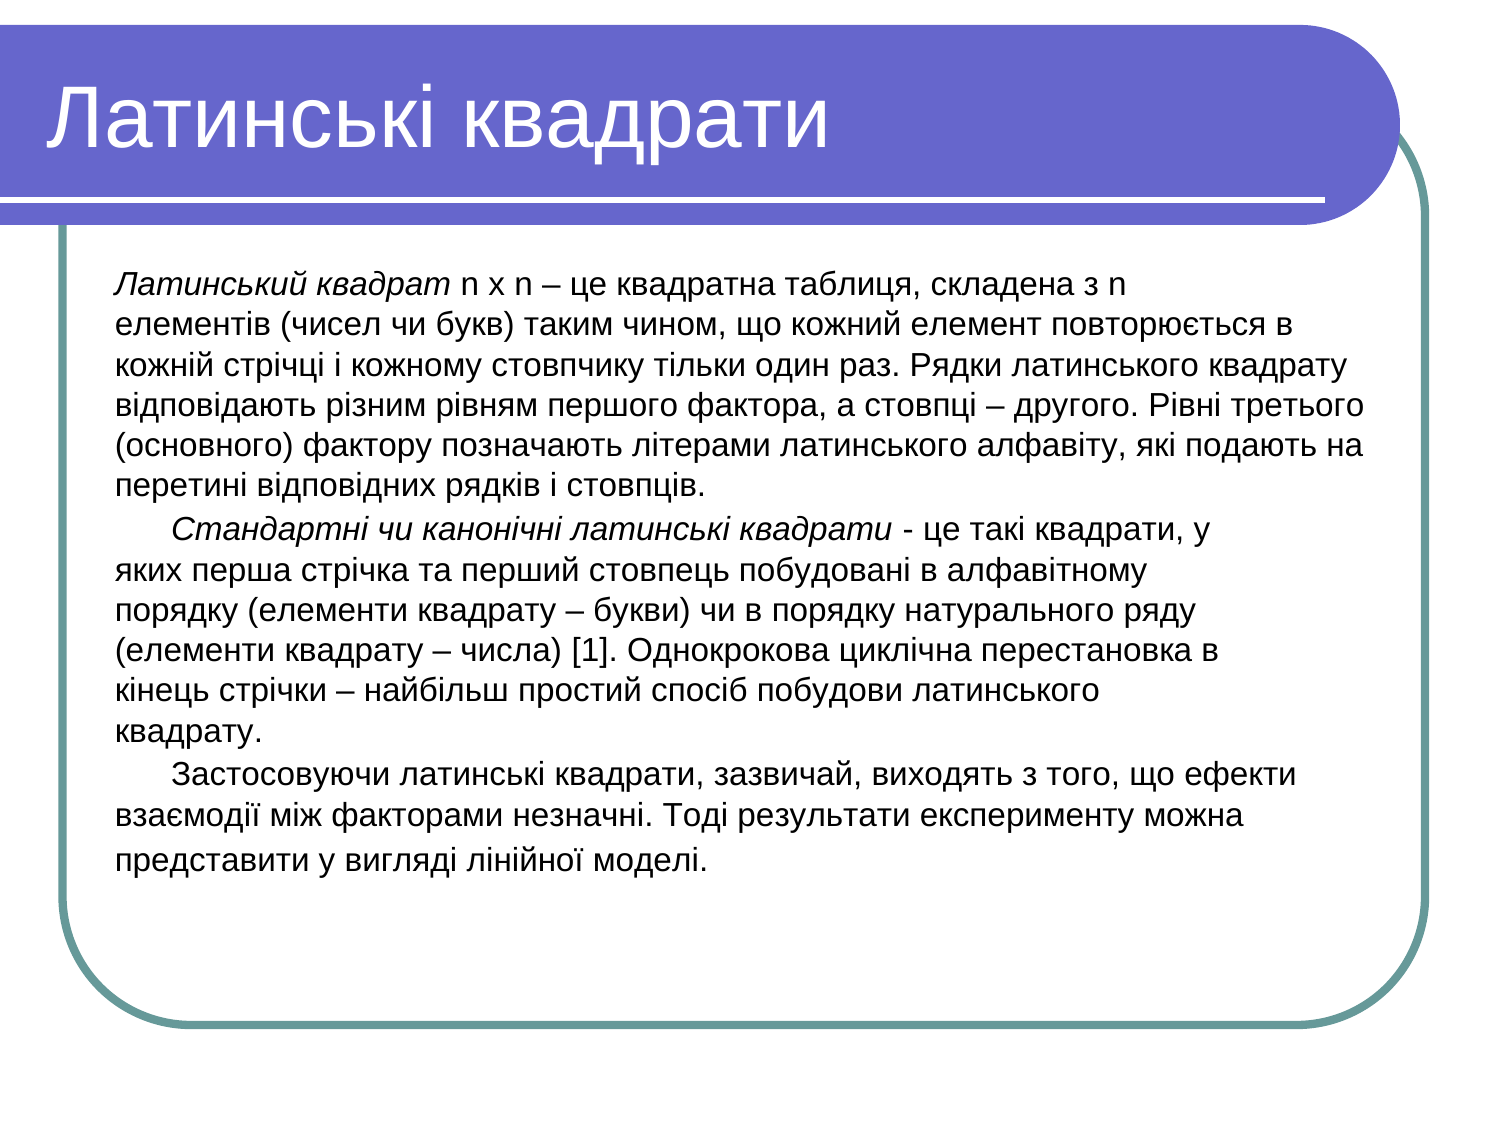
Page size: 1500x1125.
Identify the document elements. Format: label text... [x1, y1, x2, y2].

title Латинські квадрати [31, 37, 1347, 188]
list Латинський квадрат n x n – це квадратна таблиця, складена з n елементів (чисел чи букв) таким чином, що кожний елемент повторюється в кожній стрічці і кожному стовпчику тільки один раз. Рядки латинського квадрату відповідають різним рівням першого фактора, а стовпці – другого. Рівні третього (основного) фактору позначають літерами латинського алфавіту, які подають на перетині відповідних рядків і стовпців. Стандартні чи канонічні латинські квадрати - це такі квадрати, у яких перша стрічка та перший стовпець побудовані в алфавітному порядку (елементи квадрату – букви) чи в порядку натурального ряду (елементи квадрату – числа) [1]. Однокрокова циклічна перестановка в кінець стрічки – найбільш простий спосіб побудови латинського квадрату. Застосовуючи латинські квадрати, зазвичай, виходять з того, що ефекти взаємодії між факторами незначні. Тоді результати експерименту можна представити у вигляді лінійної моделі. [99, 262, 1401, 988]
